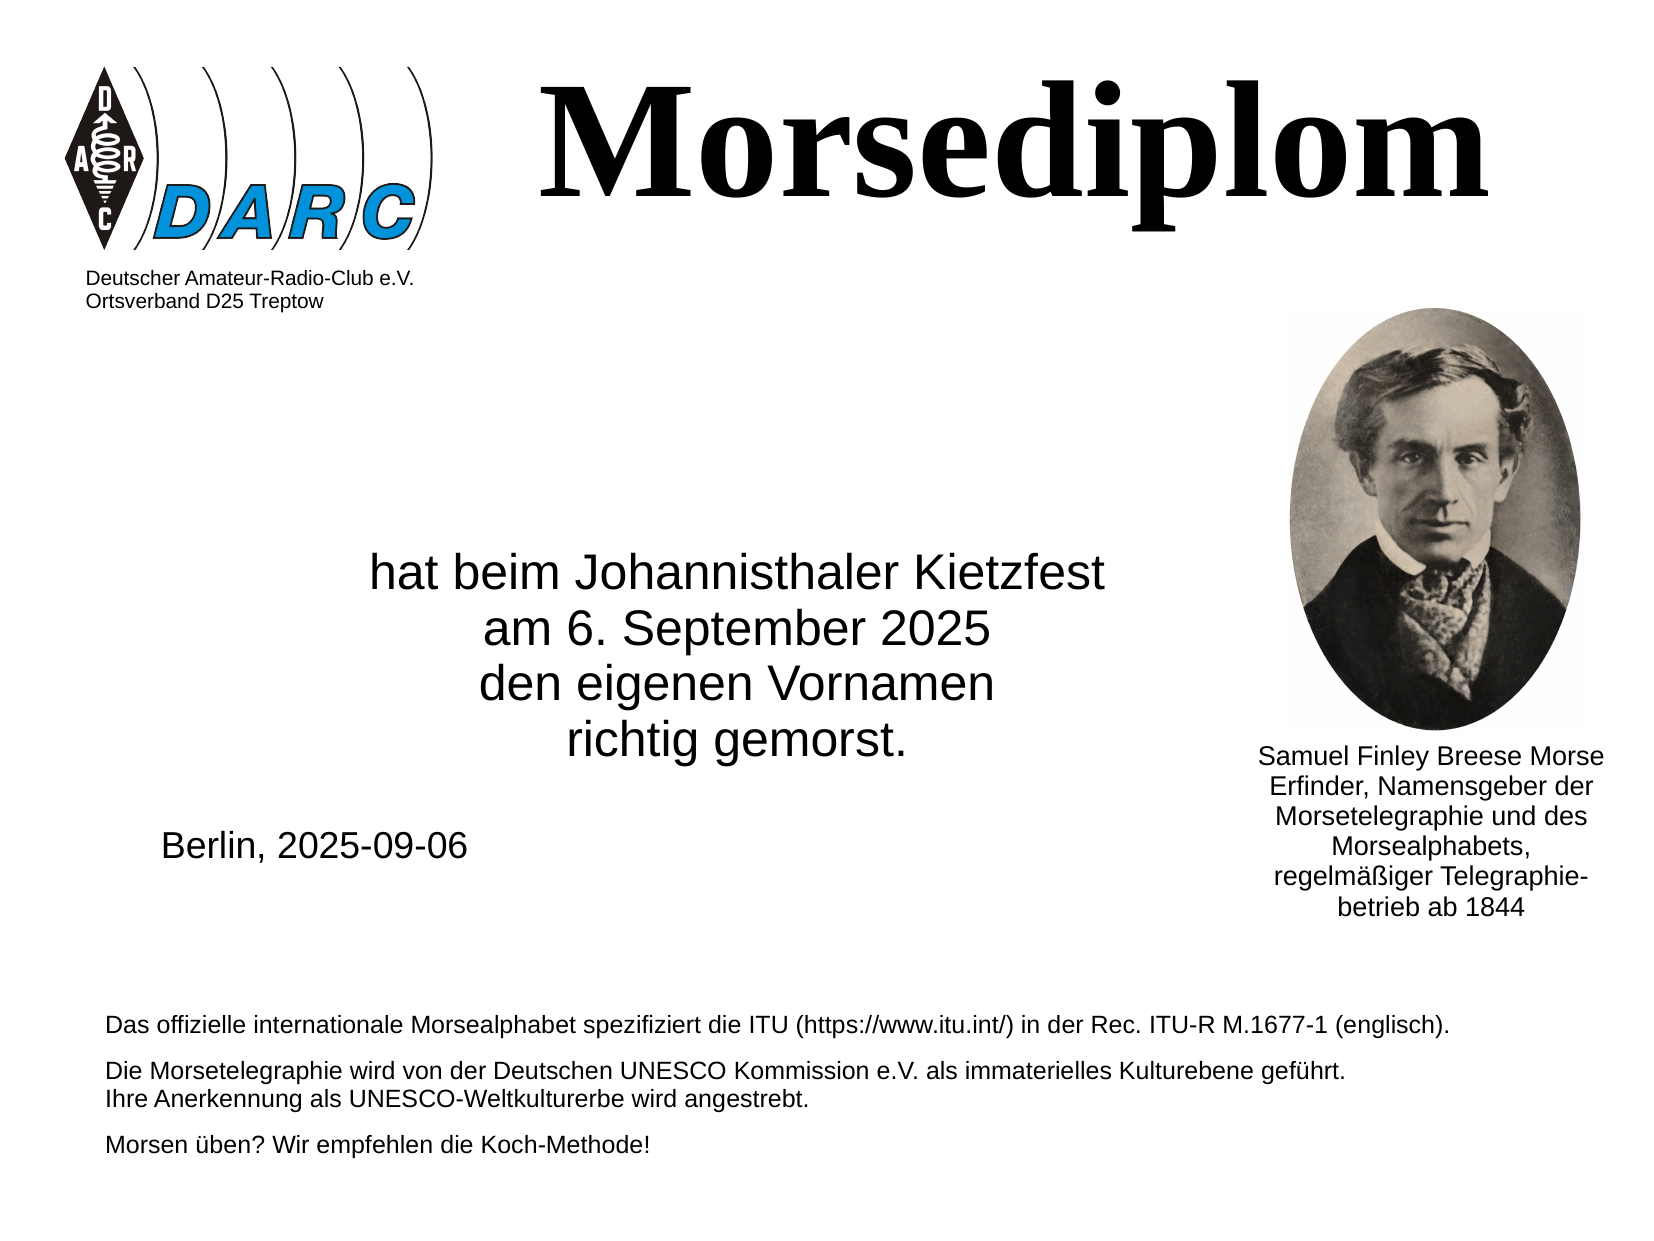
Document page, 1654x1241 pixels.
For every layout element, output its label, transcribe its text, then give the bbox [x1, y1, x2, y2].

picture [59, 58, 438, 263]
text_box Samuel Finley Breese Morse Erfinder, Namensgeber der Morsetelegraphie und des Morsealphabets, regelmäßiger Telegraphie- betrieb ab 1844 [1243, 733, 1620, 981]
title Morsediplom [389, 17, 1642, 263]
picture [1287, 306, 1583, 733]
text_box Deutscher Amateur-Radio-Club e.V. Ortsverband D25 Treptow [70, 259, 438, 342]
text_box Das offizielle internationale Morsealphabet spezifiziert die ITU (https://www.itu.int/) in der Rec. ITU-R M.1677-1 (englisch). Die Morsetelegraphie wird von der Deutschen UNESCO Kommission e.V. als immaterielles Kulturebene geführt. Ihre Anerkennung als UNESCO-Weltkulturerbe wird angestrebt. Morsen üben? Wir empfehlen die Koch-Methode! [90, 1003, 1583, 1199]
text_box hat beim Johannisthaler Kietzfest am 6. September 2025 den eigenen Vornamen richtig gemorst. [354, 307, 1193, 839]
text_box Berlin, 2025-09-06 [146, 817, 485, 886]
